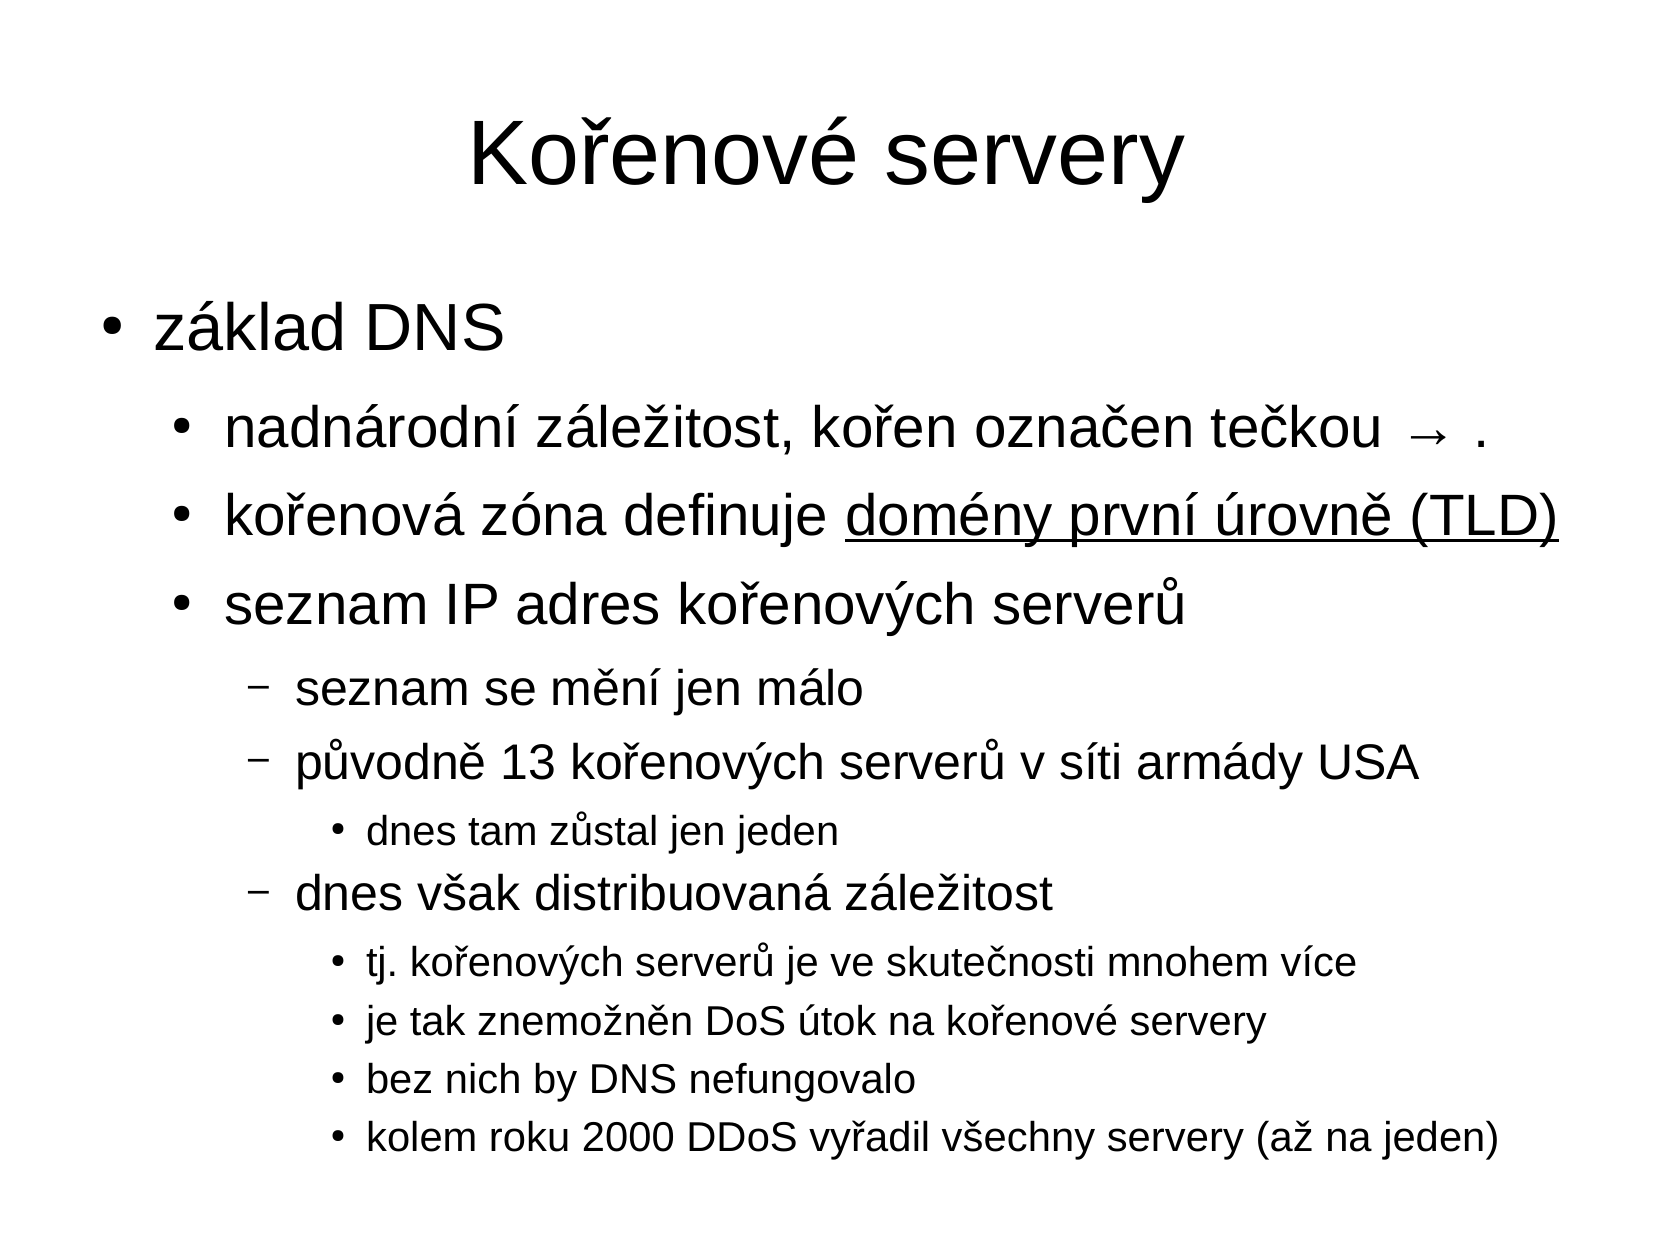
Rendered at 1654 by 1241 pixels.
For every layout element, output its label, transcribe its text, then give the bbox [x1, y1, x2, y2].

list základ DNS nadnárodní záležitost, kořen označen tečkou → . kořenová zóna definuje domény první úrovně (TLD) seznam IP adres kořenových serverů seznam se mění jen málo původně 13 kořenových serverů v síti armády USA dnes tam zůstal jen jeden dnes však distribuovaná záležitost tj. kořenových serverů je ve skutečnosti mnohem více je tak znemožněn DoS útok na kořenové servery bez nich by DNS nefungovalo kolem roku 2000 DDoS vyřadil všechny servery (až na jeden) [82, 290, 1625, 1164]
title Kořenové servery [82, 49, 1571, 257]
